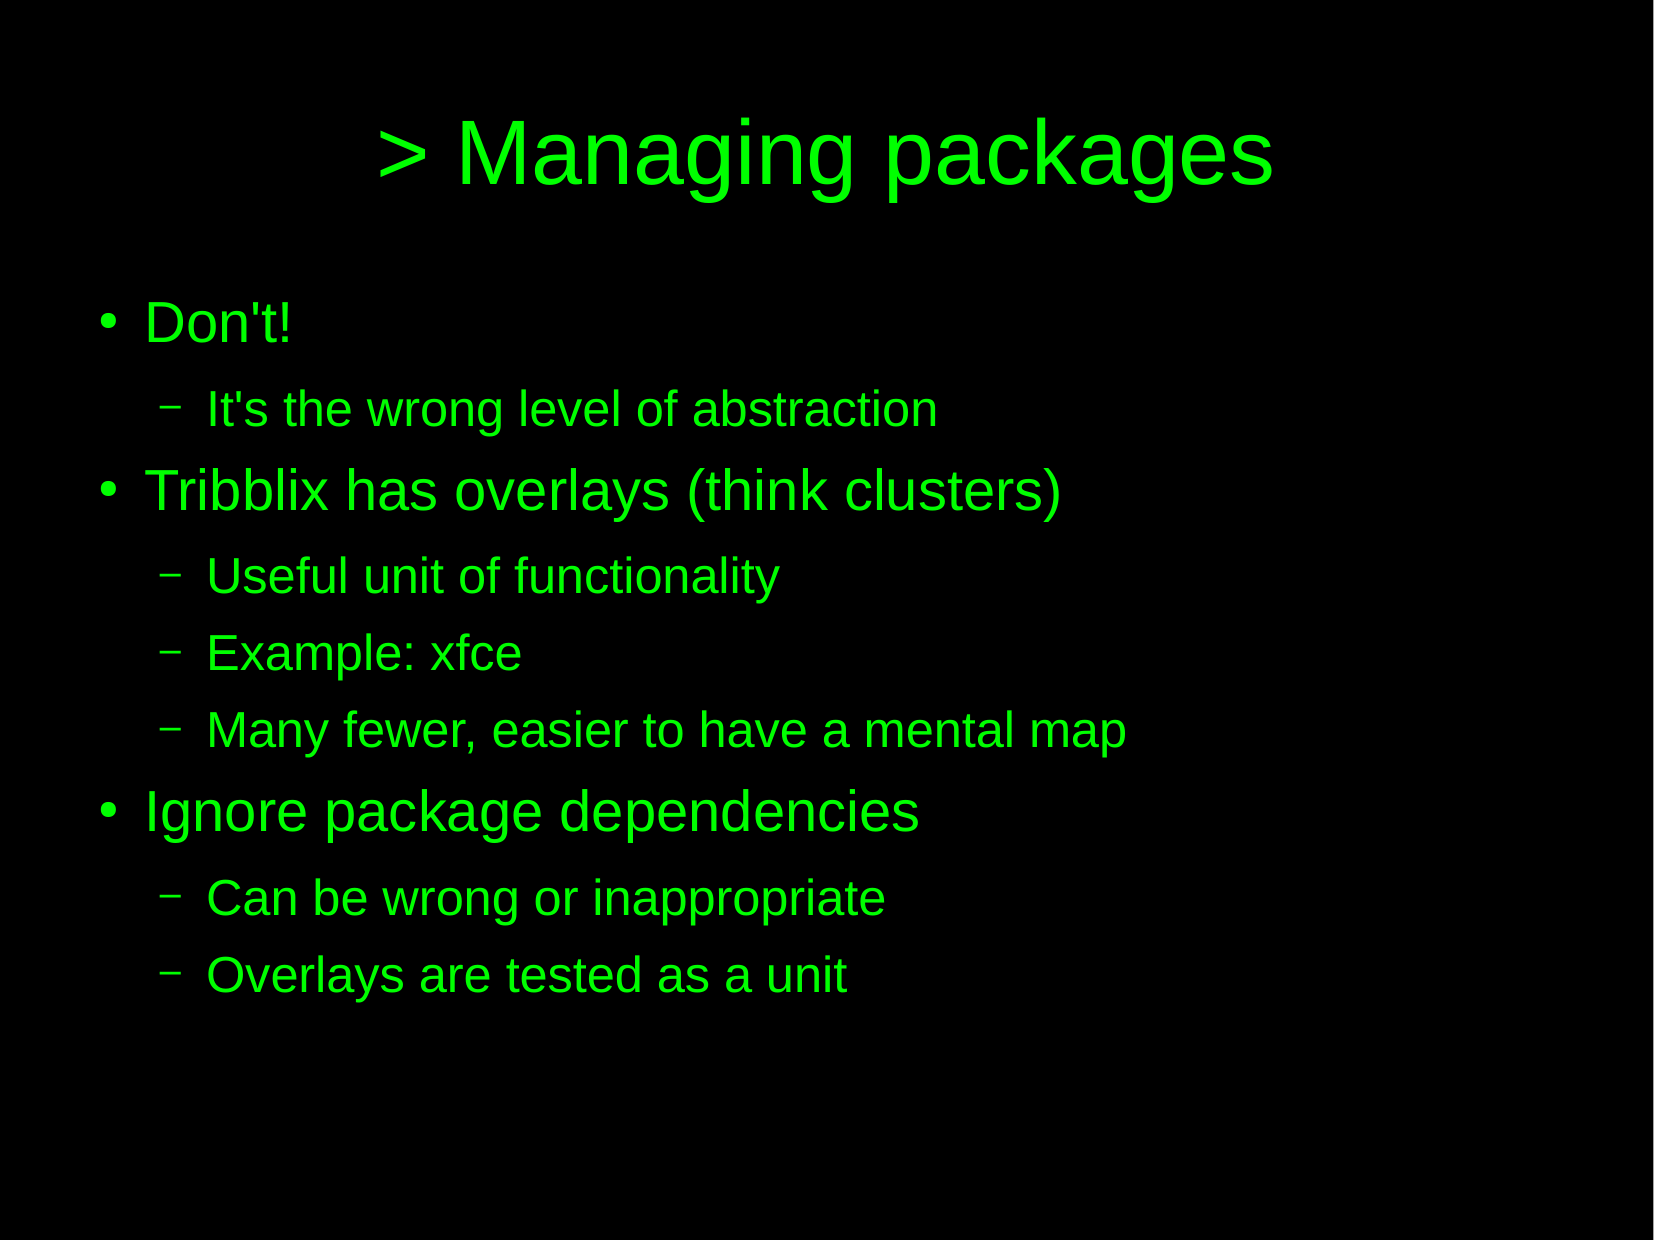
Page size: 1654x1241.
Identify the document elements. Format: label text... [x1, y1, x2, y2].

title > Managing packages [82, 49, 1571, 257]
list Don't! It's the wrong level of abstraction Tribblix has overlays (think clusters) Useful unit of functionality Example: xfce Many fewer, easier to have a mental map Ignore package dependencies Can be wrong or inappropriate Overlays are tested as a unit [82, 290, 1571, 1010]
